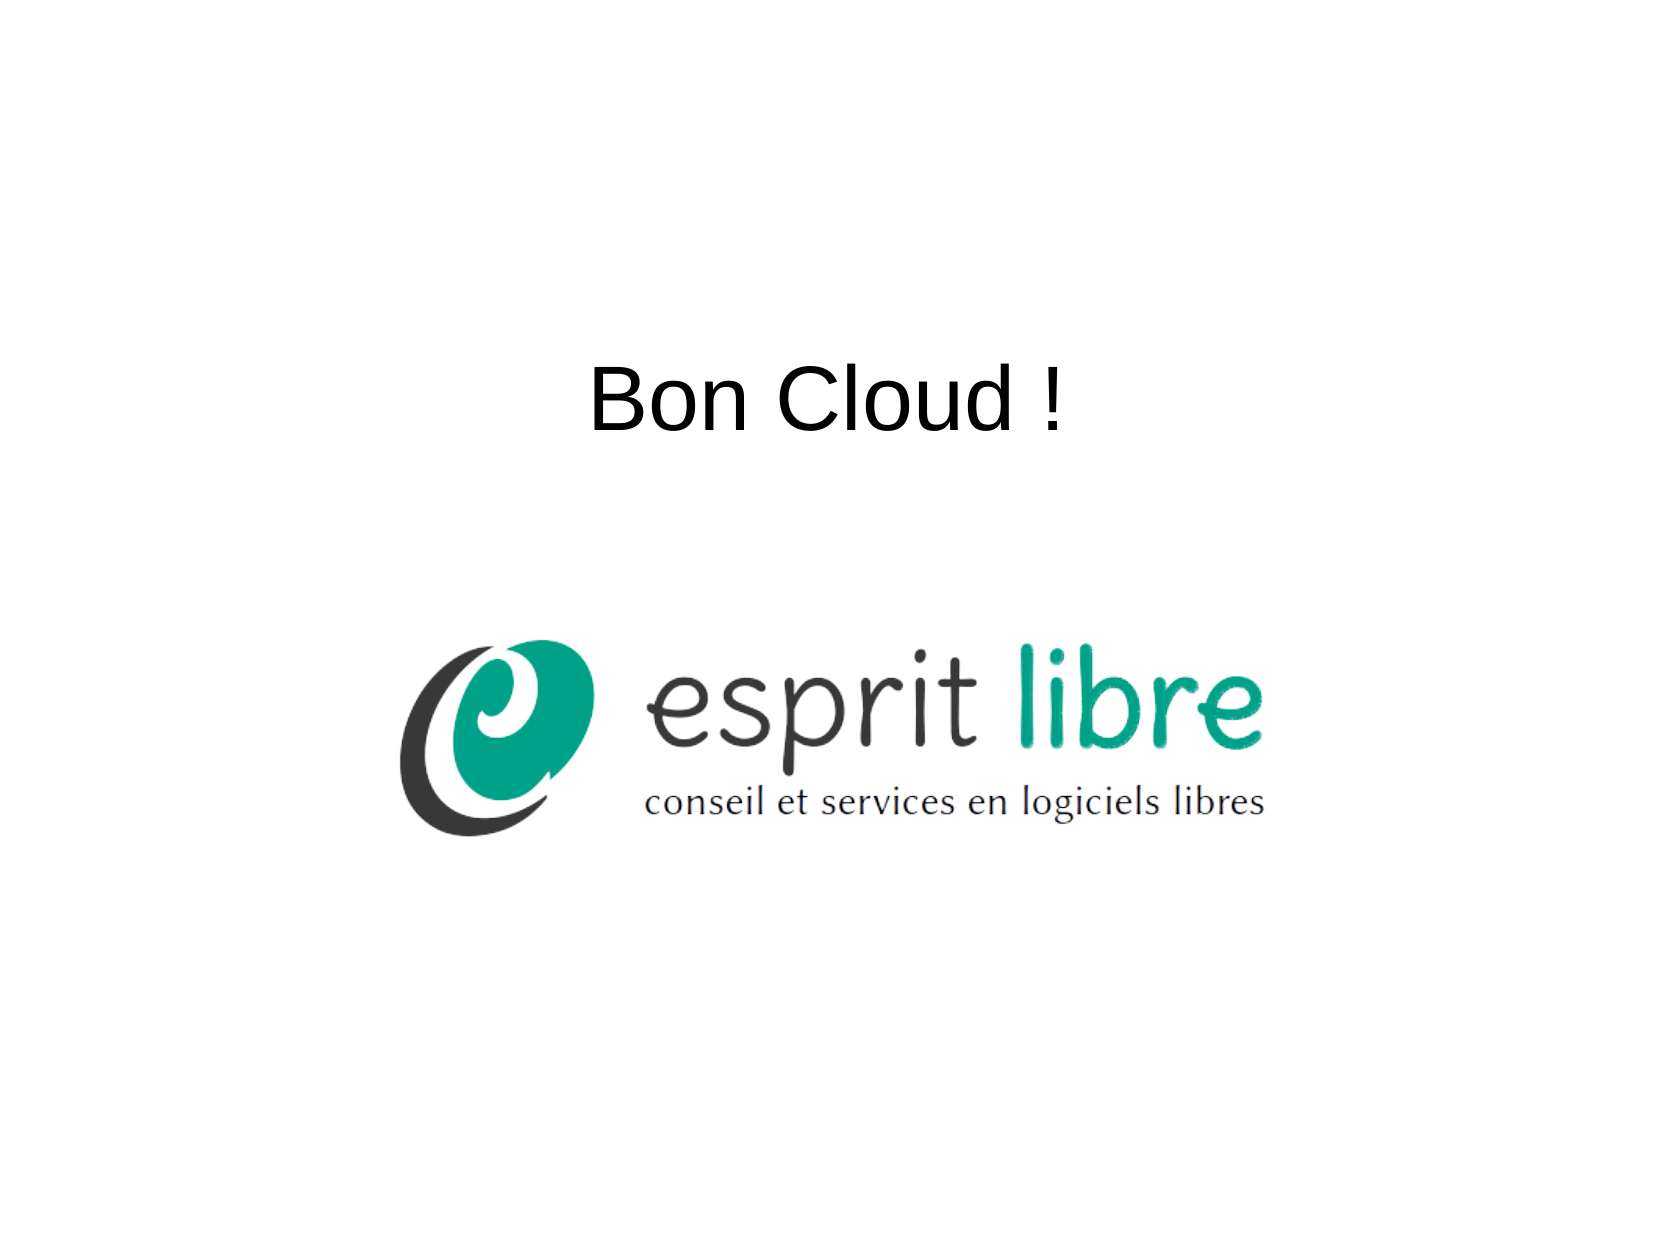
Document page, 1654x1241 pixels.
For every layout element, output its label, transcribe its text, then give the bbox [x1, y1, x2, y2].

picture [369, 637, 1288, 840]
title Bon Cloud ! [82, 295, 1571, 503]
